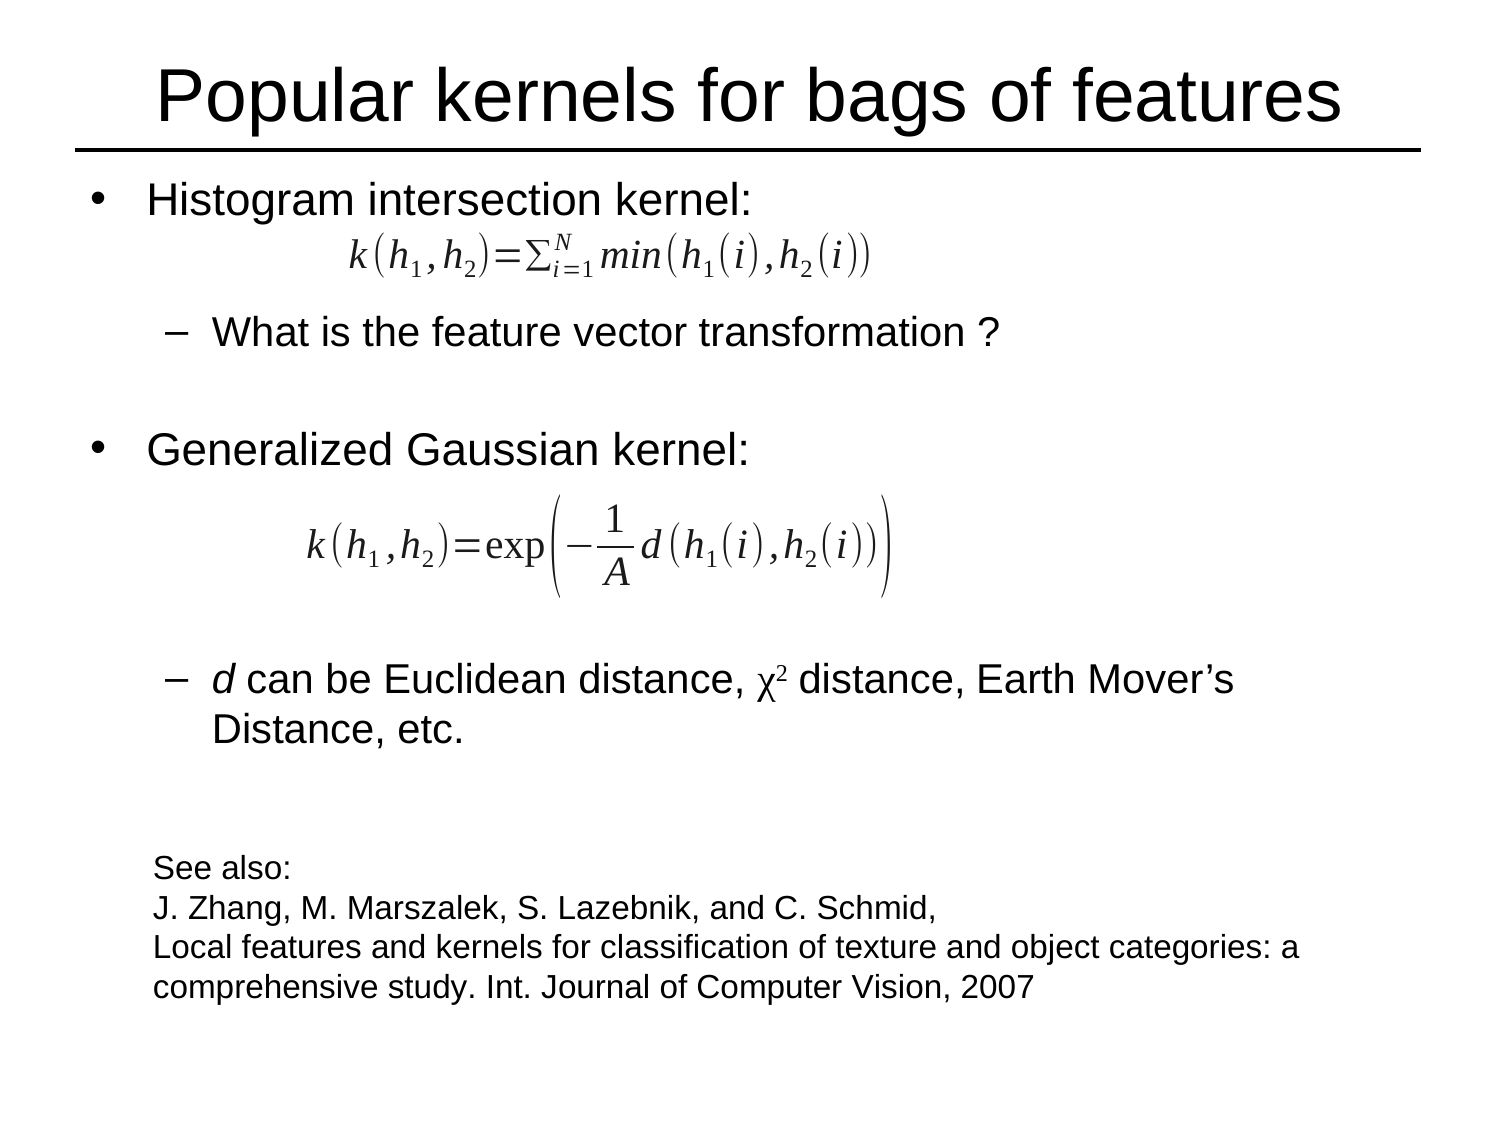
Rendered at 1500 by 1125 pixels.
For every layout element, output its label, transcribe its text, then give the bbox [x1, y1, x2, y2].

title Popular kernels for bags of features [75, 38, 1426, 144]
chart [341, 229, 879, 284]
list Histogram intersection kernel: What is the feature vector transformation ? Generalized Gaussian kernel: d can be Euclidean distance, χ2 distance, Earth Mover’s Distance, etc. [75, 162, 1426, 1101]
chart [298, 491, 901, 601]
text_box See also: J. Zhang, M. Marszalek, S. Lazebnik, and C. Schmid, Local features and kernels for classification of texture and object categories: a comprehensive study. Int. Journal of Computer Vision, 2007 [138, 838, 1489, 1014]
